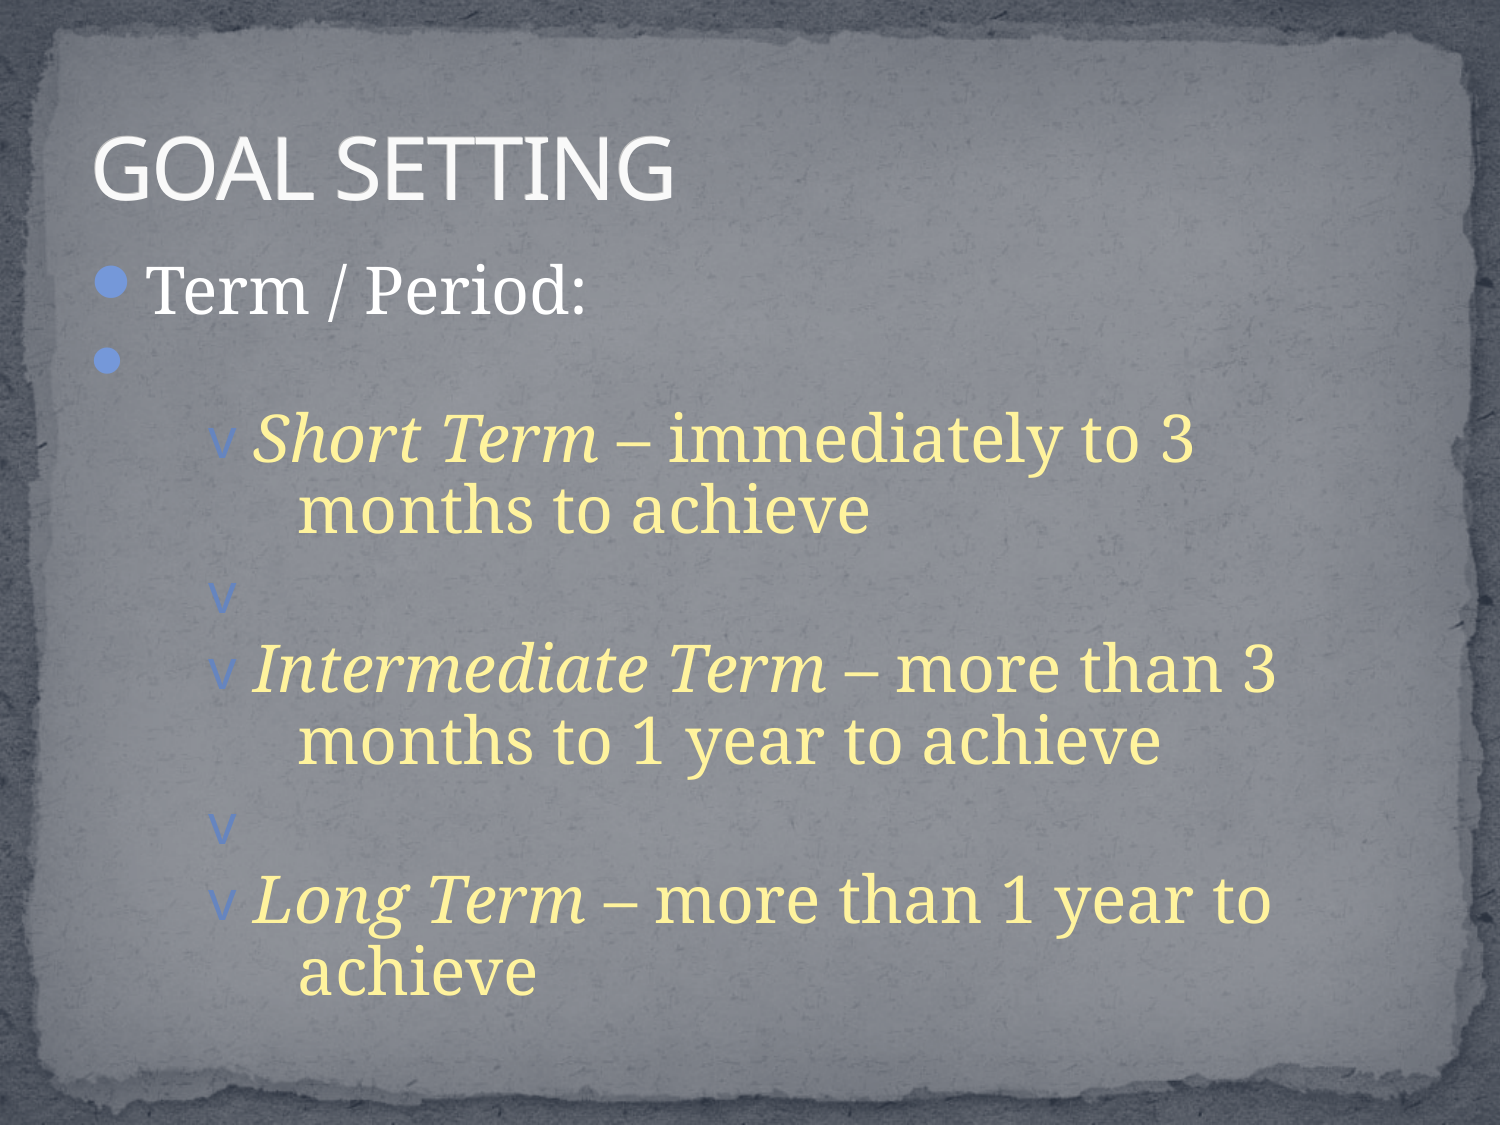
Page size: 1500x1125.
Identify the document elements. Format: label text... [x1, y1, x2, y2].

title GOAL SETTING [75, 24, 1426, 225]
list Term / Period: Short Term – immediately to 3 months to achieve Intermediate Term – more than 3 months to 1 year to achieve Long Term – more than 1 year to achieve [75, 249, 1426, 1025]
